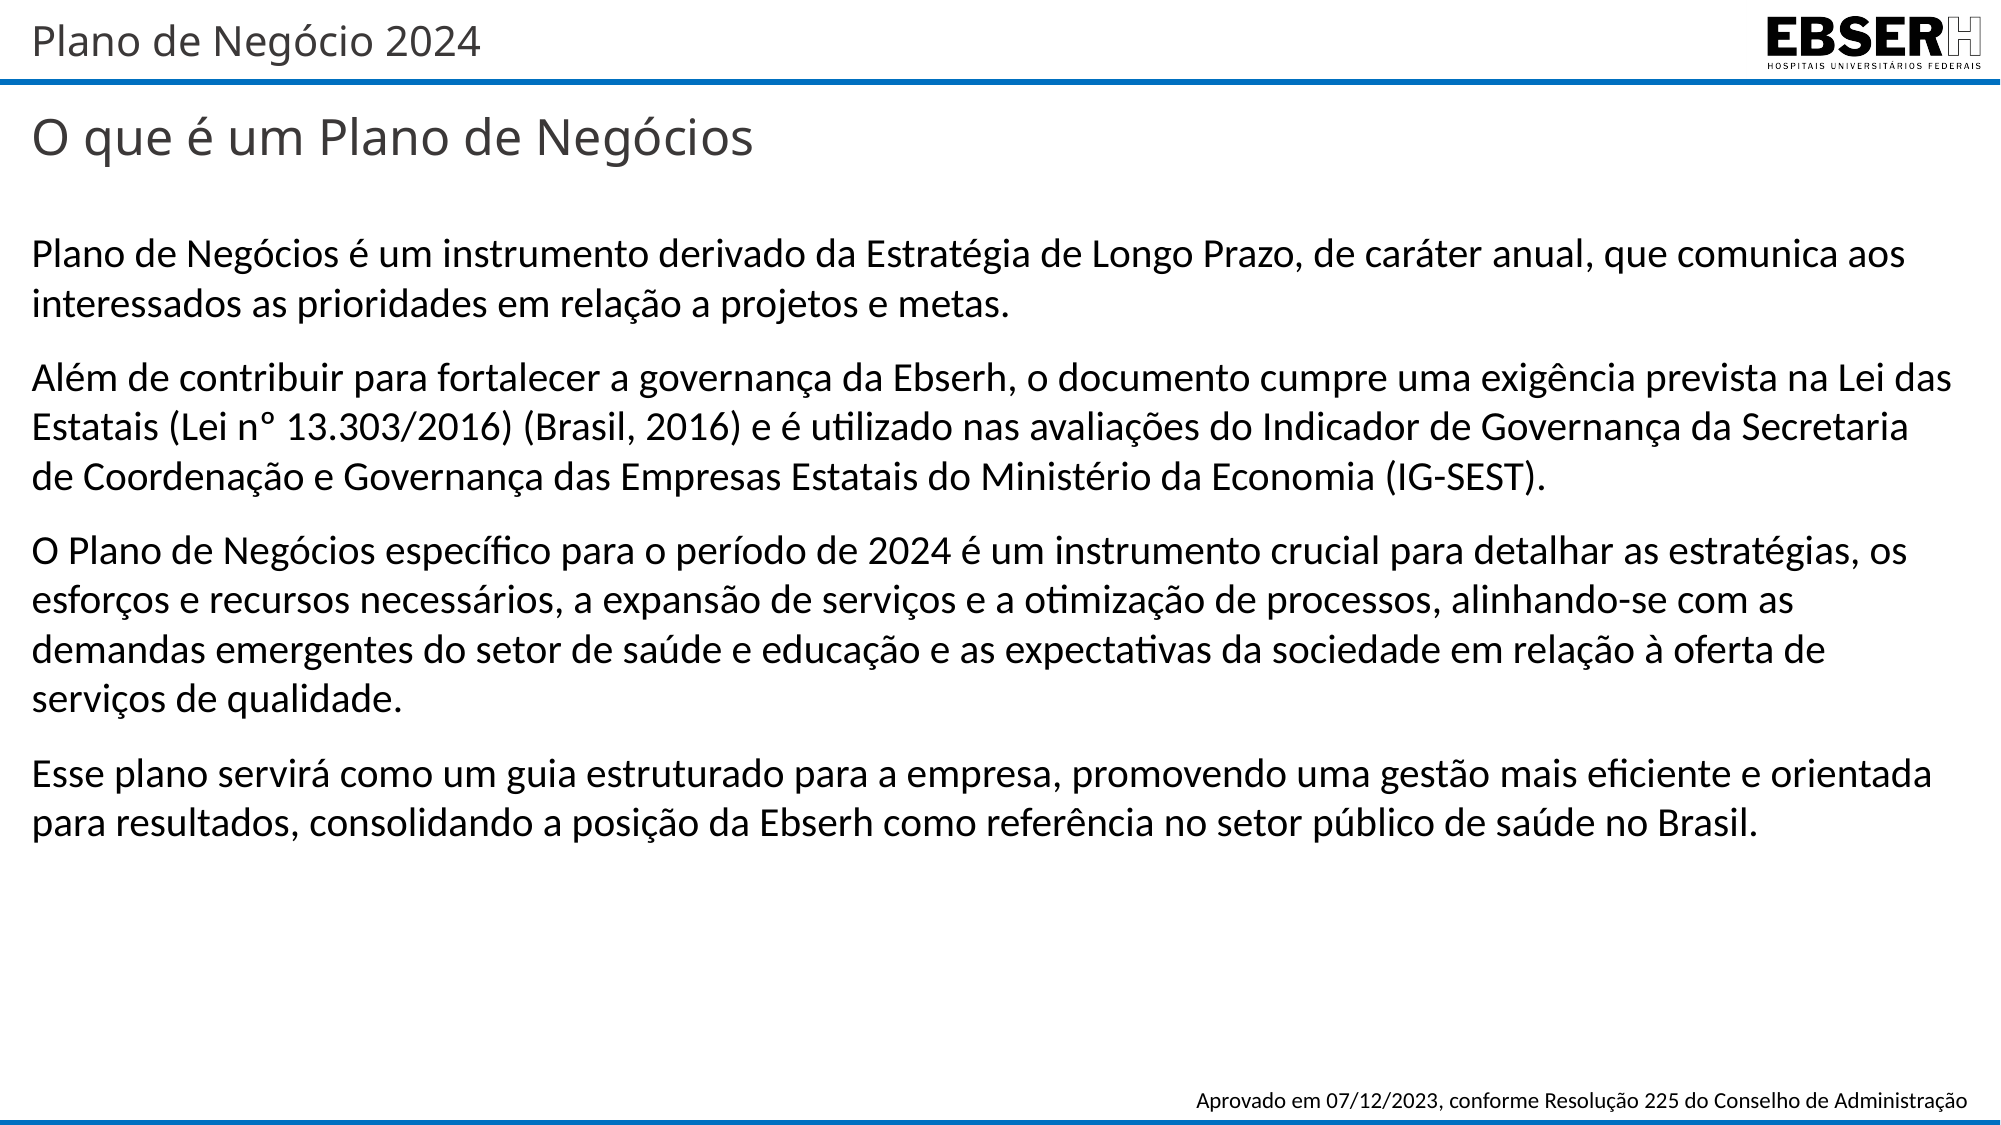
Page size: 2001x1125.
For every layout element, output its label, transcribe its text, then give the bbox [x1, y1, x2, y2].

list Plano de Negócios é um instrumento derivado da Estratégia de Longo Prazo, de caráter anual, que comunica aos interessados as prioridades em relação a projetos e metas. Além de contribuir para fortalecer a governança da Ebserh, o documento cumpre uma exigência prevista na Lei das Estatais (Lei nº 13.303/2016) (Brasil, 2016) e é utilizado nas avaliações do Indicador de Governança da Secretaria de Coordenação e Governança das Empresas Estatais do Ministério da Economia (IG-SEST). O Plano de Negócios específico para o período de 2024 é um instrumento crucial para detalhar as estratégias, os esforços e recursos necessários, a expansão de serviços e a otimização de processos, alinhando-se com as demandas emergentes do setor de saúde e educação e as expectativas da sociedade em relação à oferta de serviços de qualidade. Esse plano servirá como um guia estruturado para a empresa, promovendo uma gestão mais eficiente e orientada para resultados, consolidando a posição da Ebserh como referência no setor público de saúde no Brasil. [16, 218, 1971, 285]
list O que é um Plano de Negócios [16, 98, 1971, 184]
